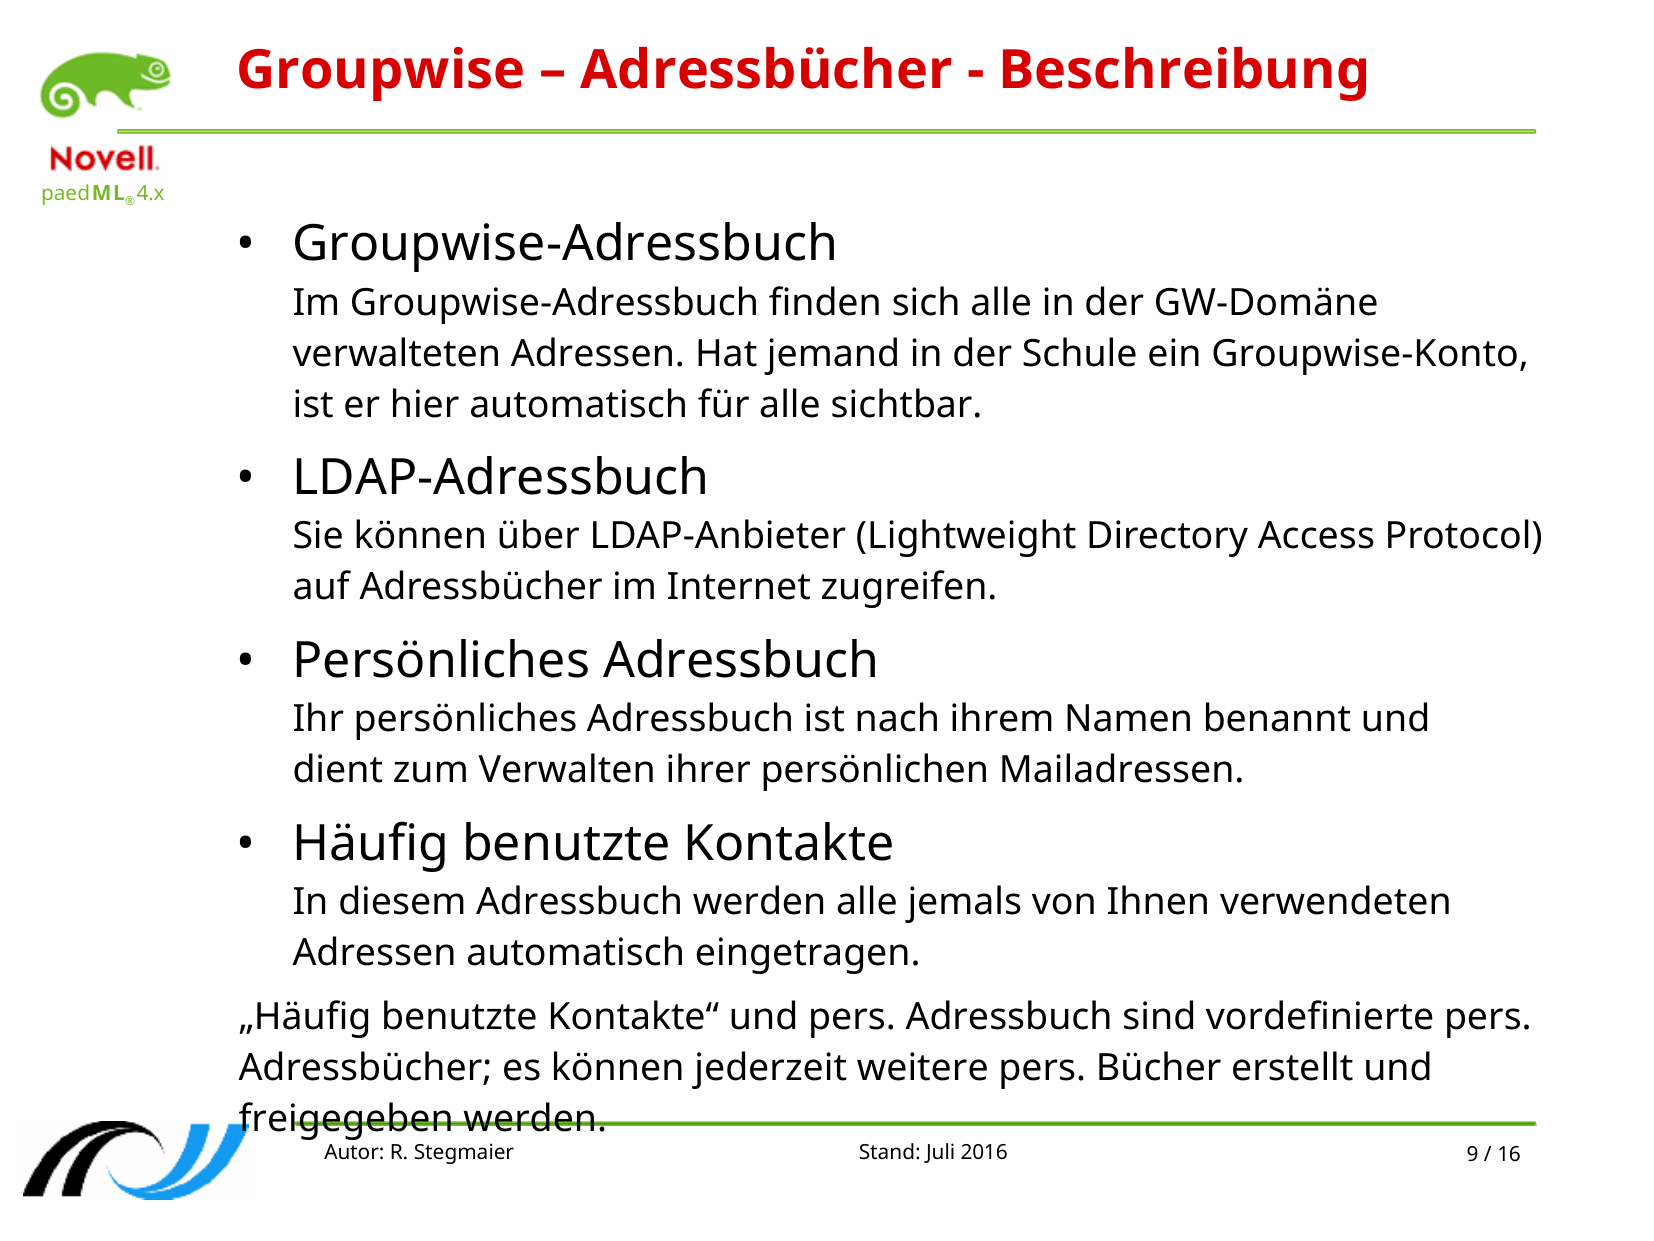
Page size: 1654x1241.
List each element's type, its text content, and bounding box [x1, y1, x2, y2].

list Groupwise-Adressbuch Im Groupwise-Adressbuch finden sich alle in der GW-Domäne verwalteten Adressen. Hat jemand in der Schule ein Groupwise-Konto, ist er hier automatisch für alle sichtbar. LDAP-Adressbuch Sie können über LDAP-Anbieter (Lightweight Directory Access Protocol) auf Adressbücher im Internet zugreifen. Persönliches Adressbuch Ihr persönliches Adressbuch ist nach ihrem Namen benannt und dient zum Verwalten ihrer persönlichen Mailadressen. Häufig benutzte Kontakte In diesem Adressbuch werden alle jemals von Ihnen verwendeten Adressen automatisch eingetragen. „Häufig benutzte Kontakte“ und pers. Adressbuch sind vordefinierte pers. Adressbücher; es können jederzeit weitere pers. Bücher erstellt und freigegeben werden. [236, 206, 1565, 1049]
title Groupwise – Adressbücher - Beschreibung [236, 17, 1536, 119]
picture [26, 35, 184, 193]
picture [23, 1121, 249, 1200]
